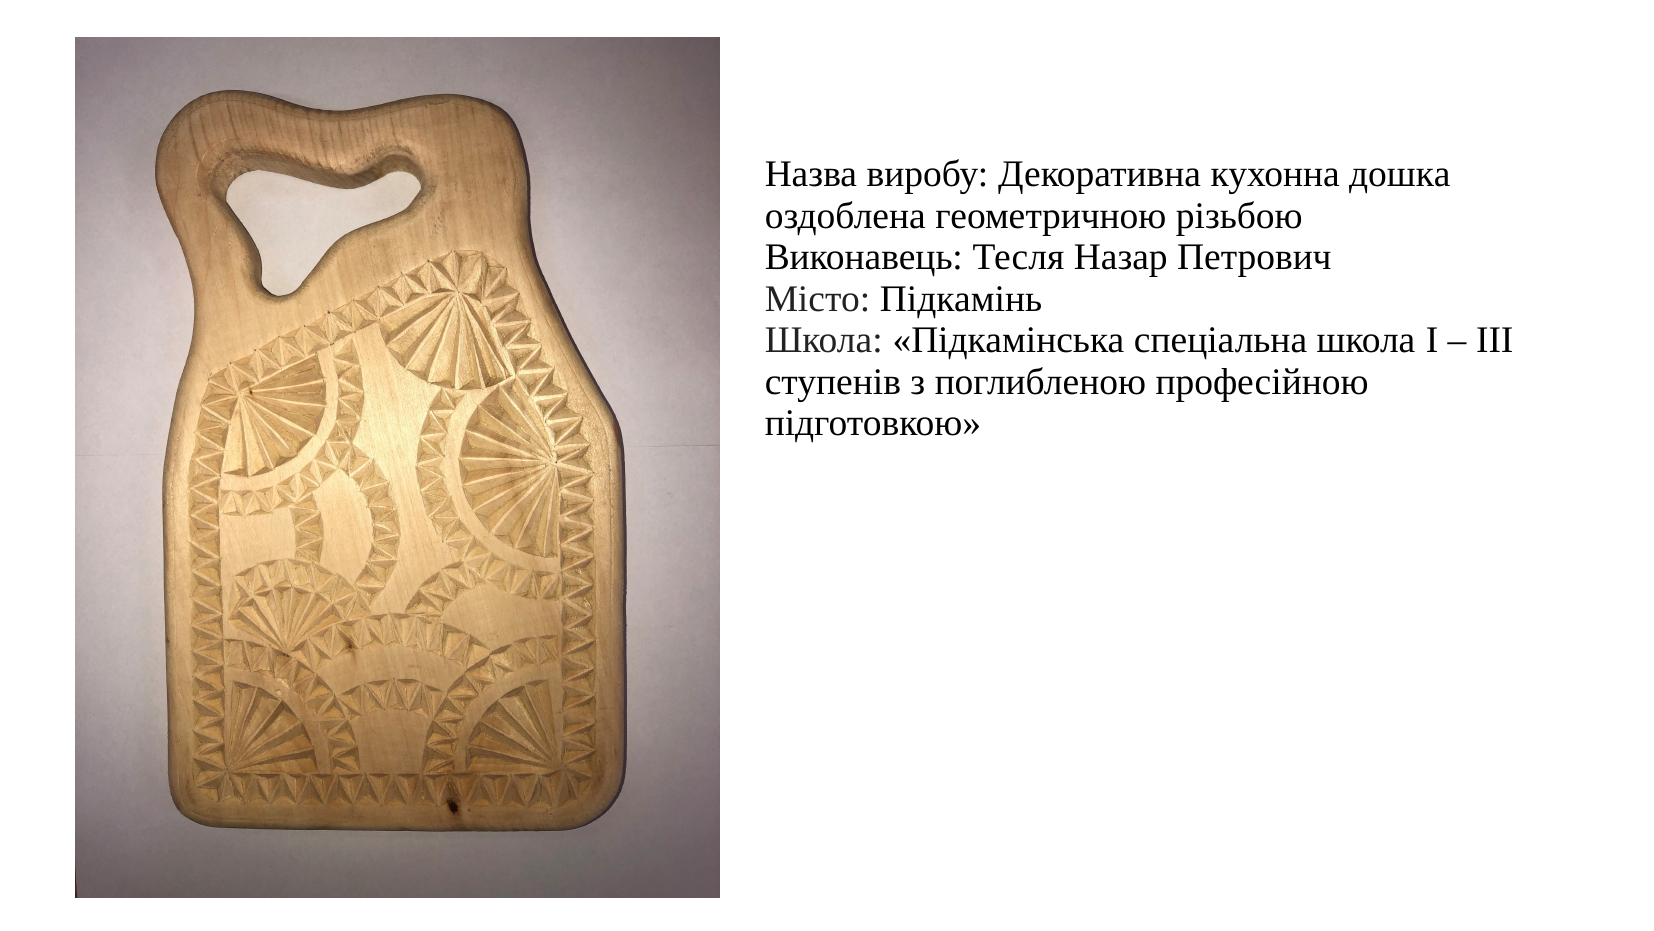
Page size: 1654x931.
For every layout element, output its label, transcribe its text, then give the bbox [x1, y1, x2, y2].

picture [75, 37, 720, 898]
text_box Назва виробу: Декоративна кухонна дошка оздоблена геометричною різьбою Виконавець: Тесля Назар Петрович Місто: Підкамінь Школа: «Підкамінська спеціальна школа I – III ступенів з поглибленою професійною підготовкою» [750, 145, 1538, 452]
